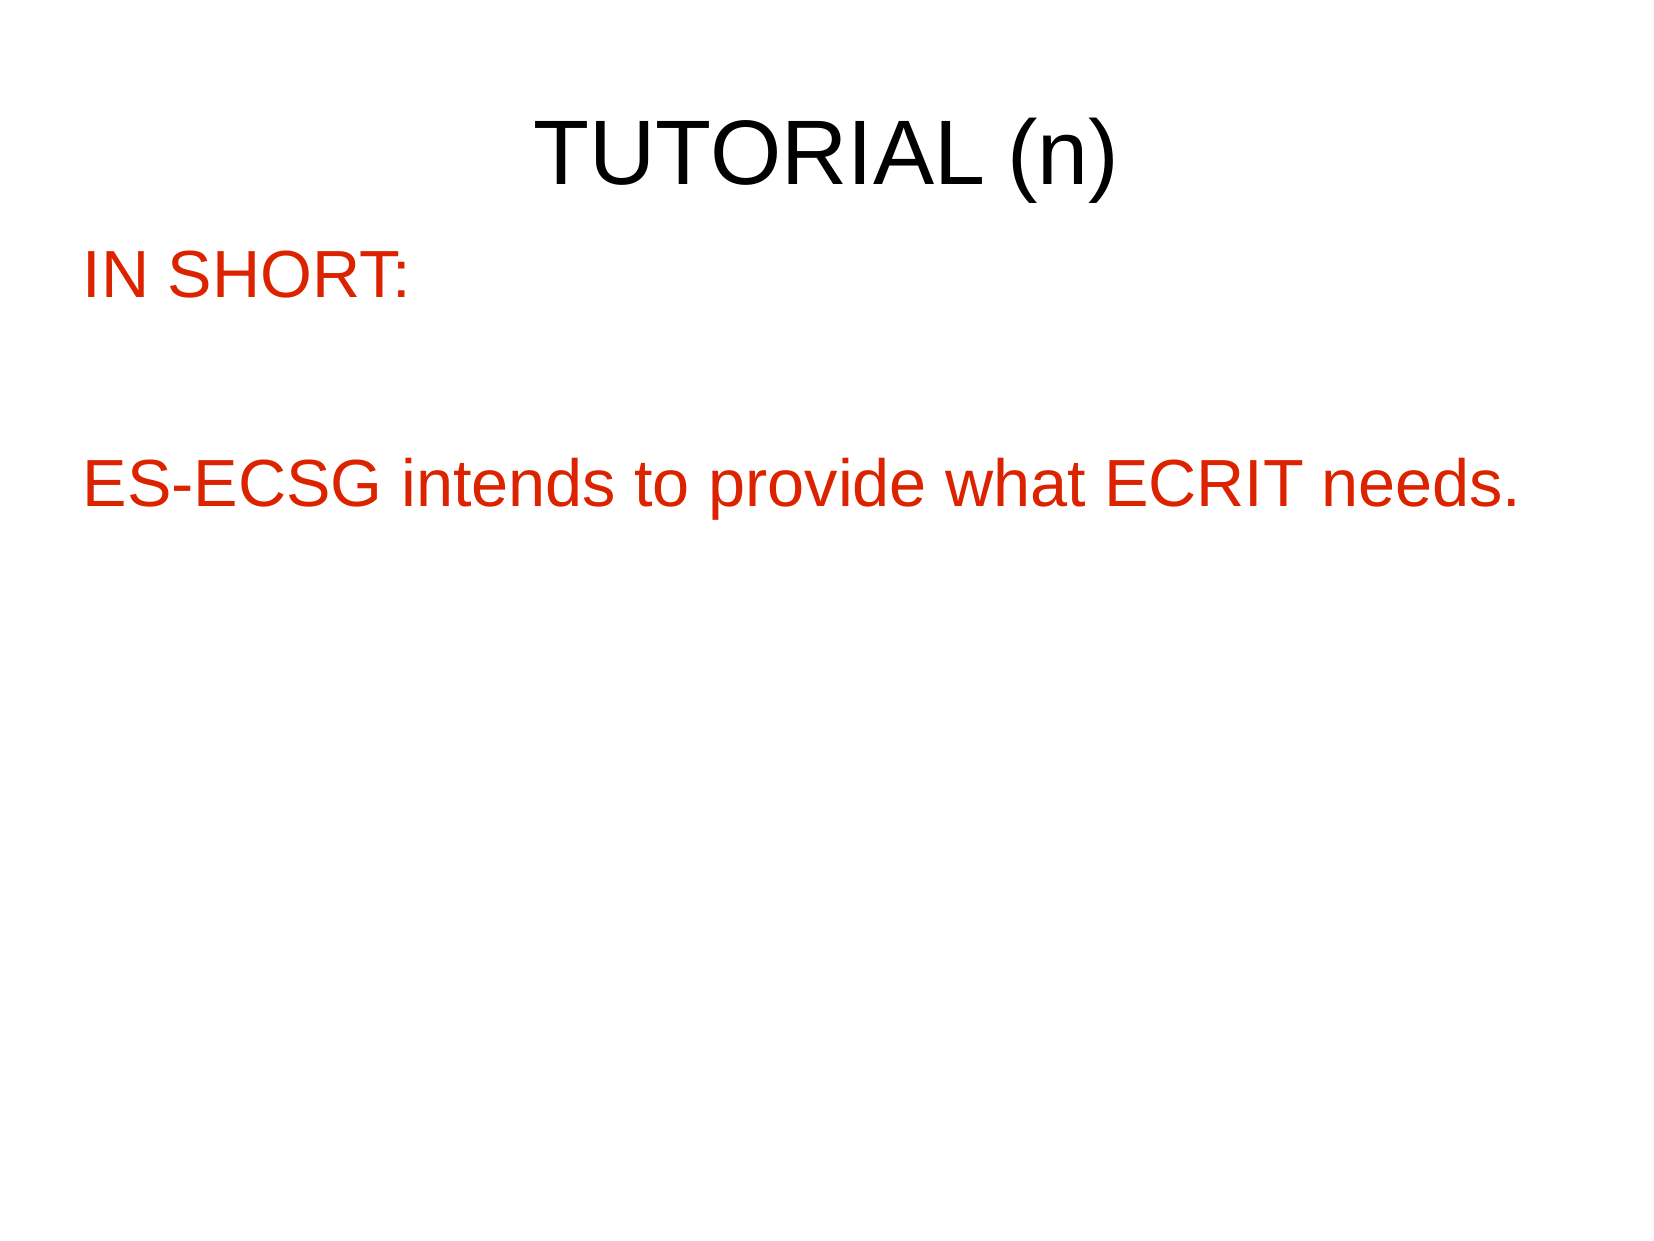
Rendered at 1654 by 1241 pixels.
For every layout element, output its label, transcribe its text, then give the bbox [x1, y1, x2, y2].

list IN SHORT: ES-ECSG intends to provide what ECRIT needs. [82, 237, 1571, 1041]
title TUTORIAL (n) [82, 56, 1571, 237]
